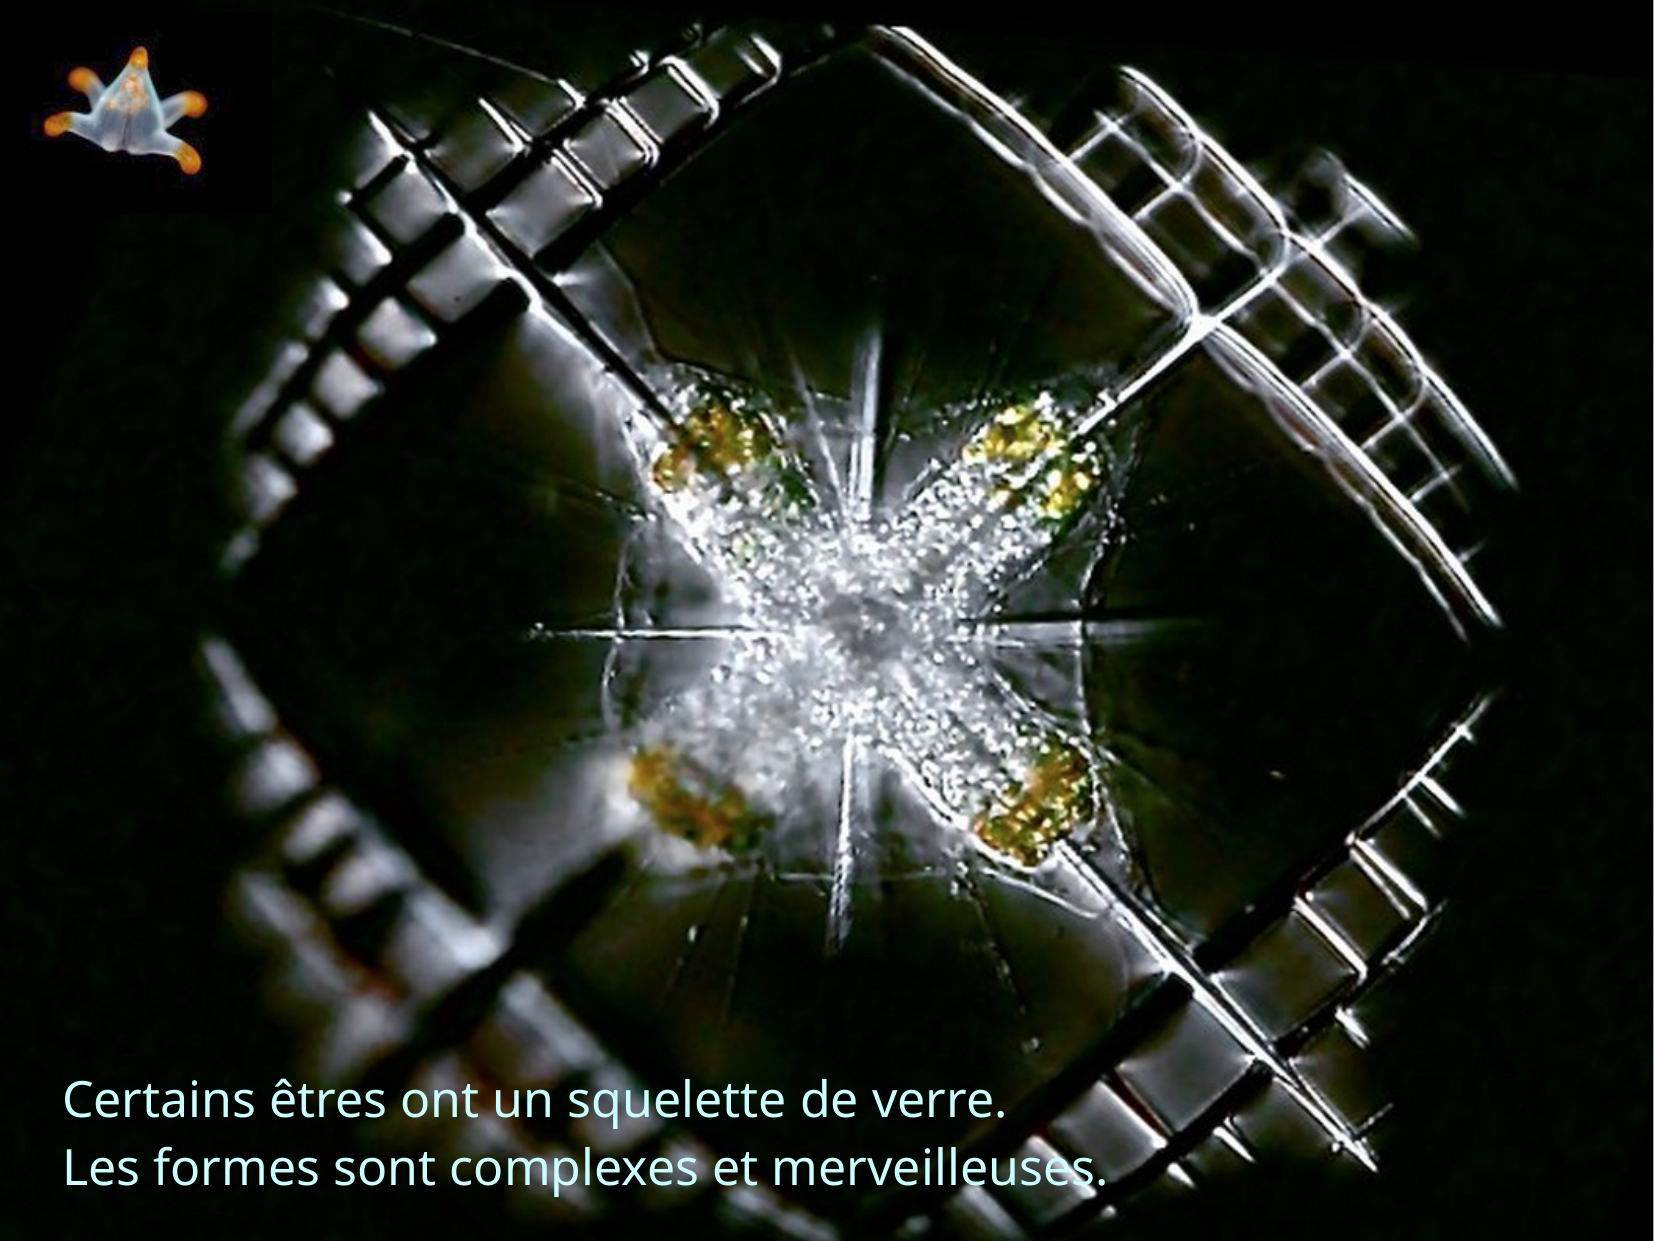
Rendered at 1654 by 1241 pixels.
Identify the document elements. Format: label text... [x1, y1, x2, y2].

text_box Certains êtres ont un squelette de verre. Les formes sont complexes et merveilleuses. [47, 1056, 1642, 1198]
picture [0, 0, 1654, 1241]
